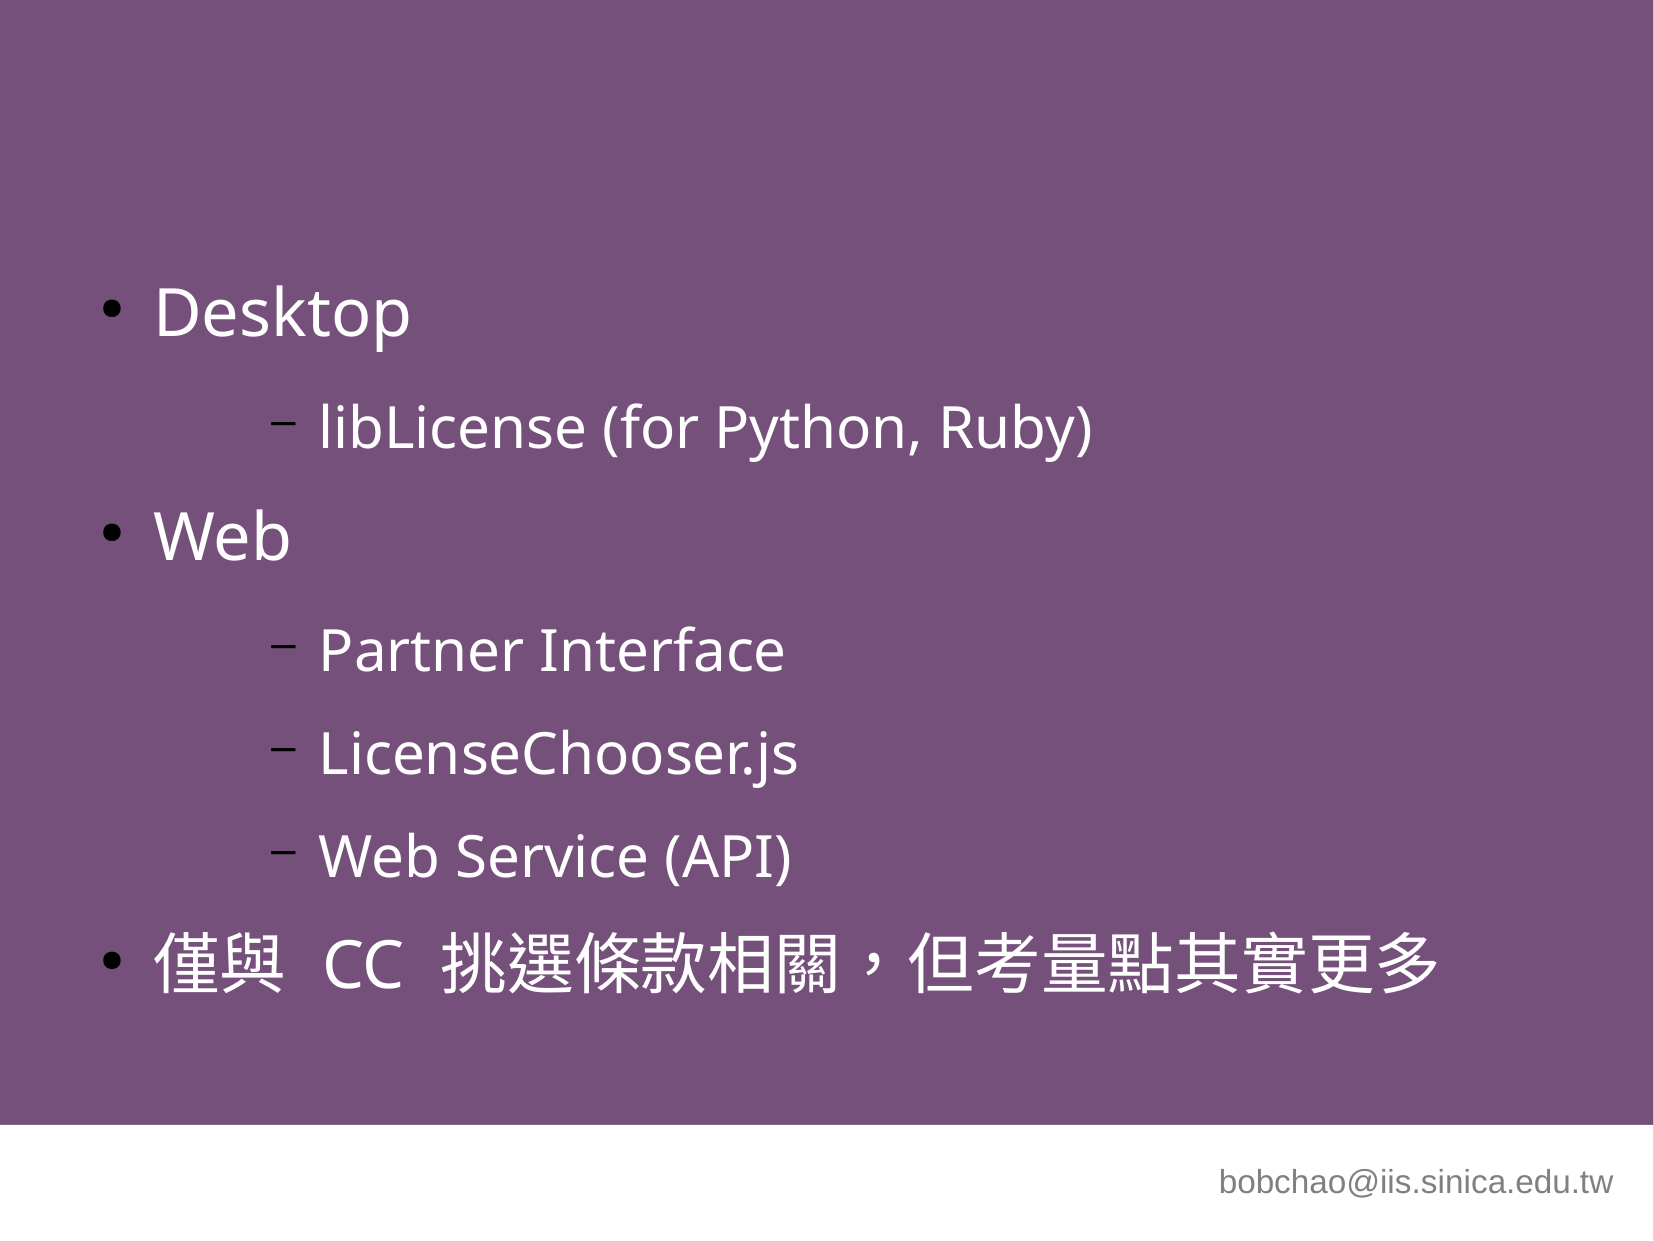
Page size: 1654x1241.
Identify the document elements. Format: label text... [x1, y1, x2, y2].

list Desktop libLicense (for Python, Ruby) Web Partner Interface LicenseChooser.js Web Service (API) 僅與 CC 挑選條款相關，但考量點其實更多 [82, 265, 1571, 1088]
